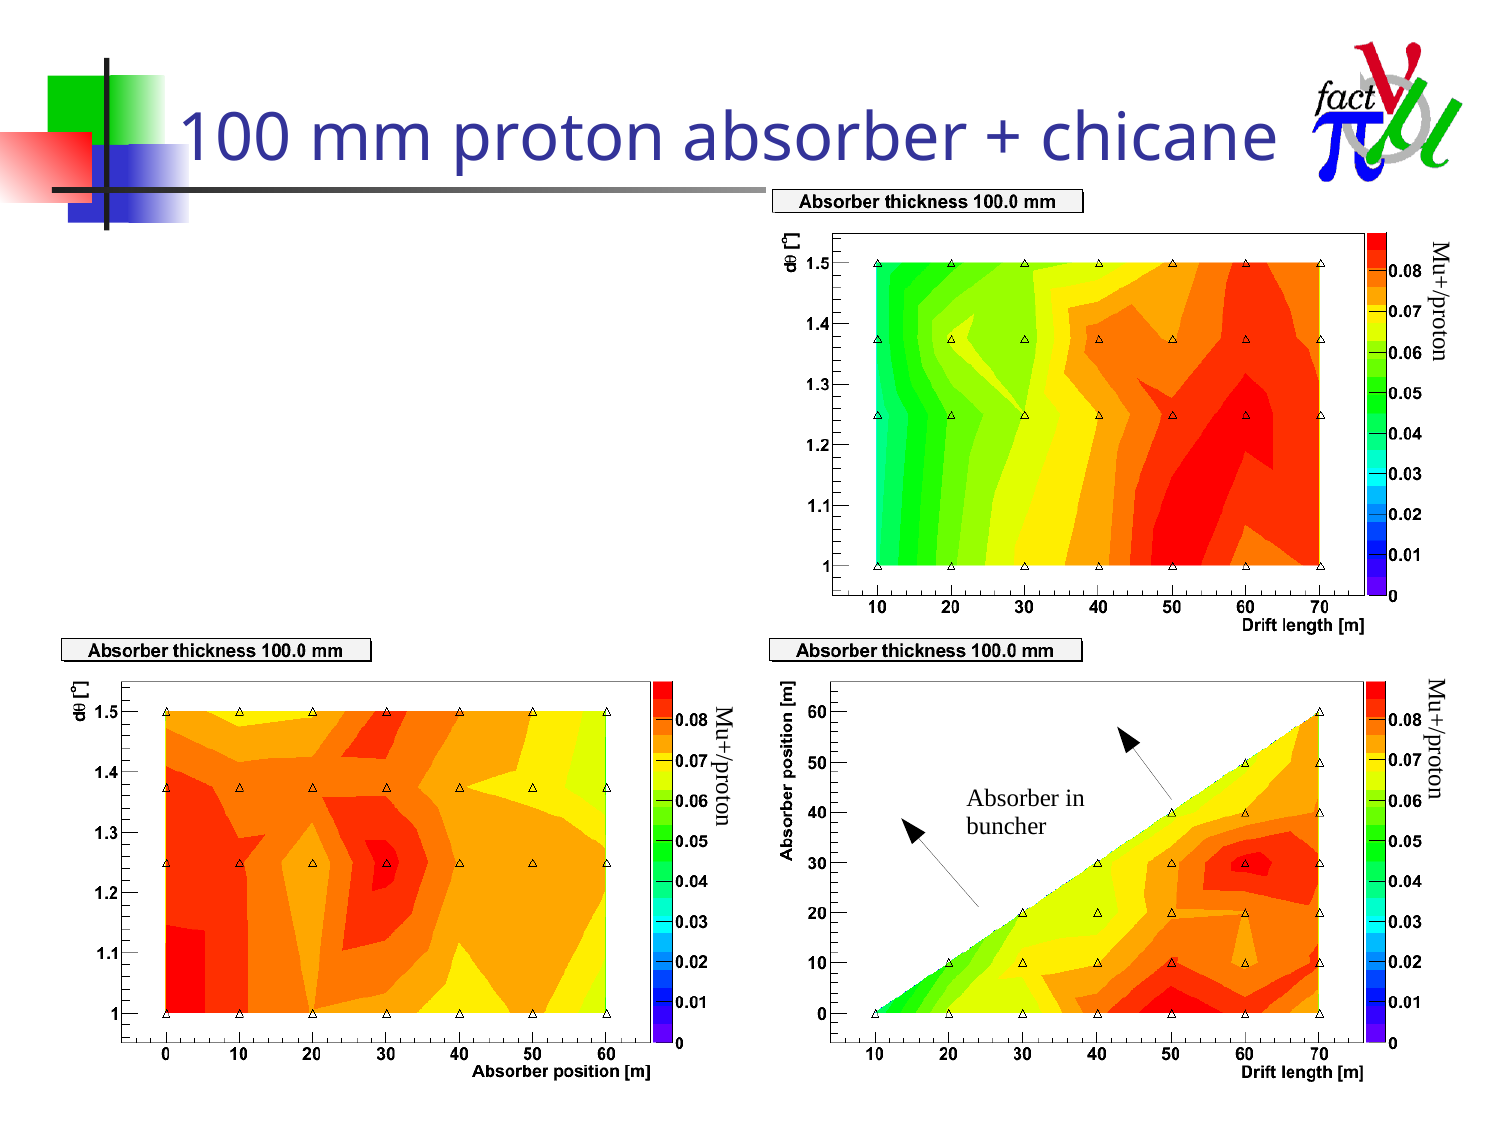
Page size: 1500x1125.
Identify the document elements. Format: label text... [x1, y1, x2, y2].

title 100 mm proton absorber + chicane [162, 0, 1441, 188]
text_box Mu+/proton [1415, 664, 1459, 815]
picture [763, 187, 1430, 1088]
text_box Absorber in buncher [951, 776, 1100, 848]
picture [1441, 41, 1463, 188]
text_box Mu+/proton [703, 691, 746, 842]
text_box Mu+/proton [1420, 226, 1463, 378]
picture [55, 636, 716, 1088]
